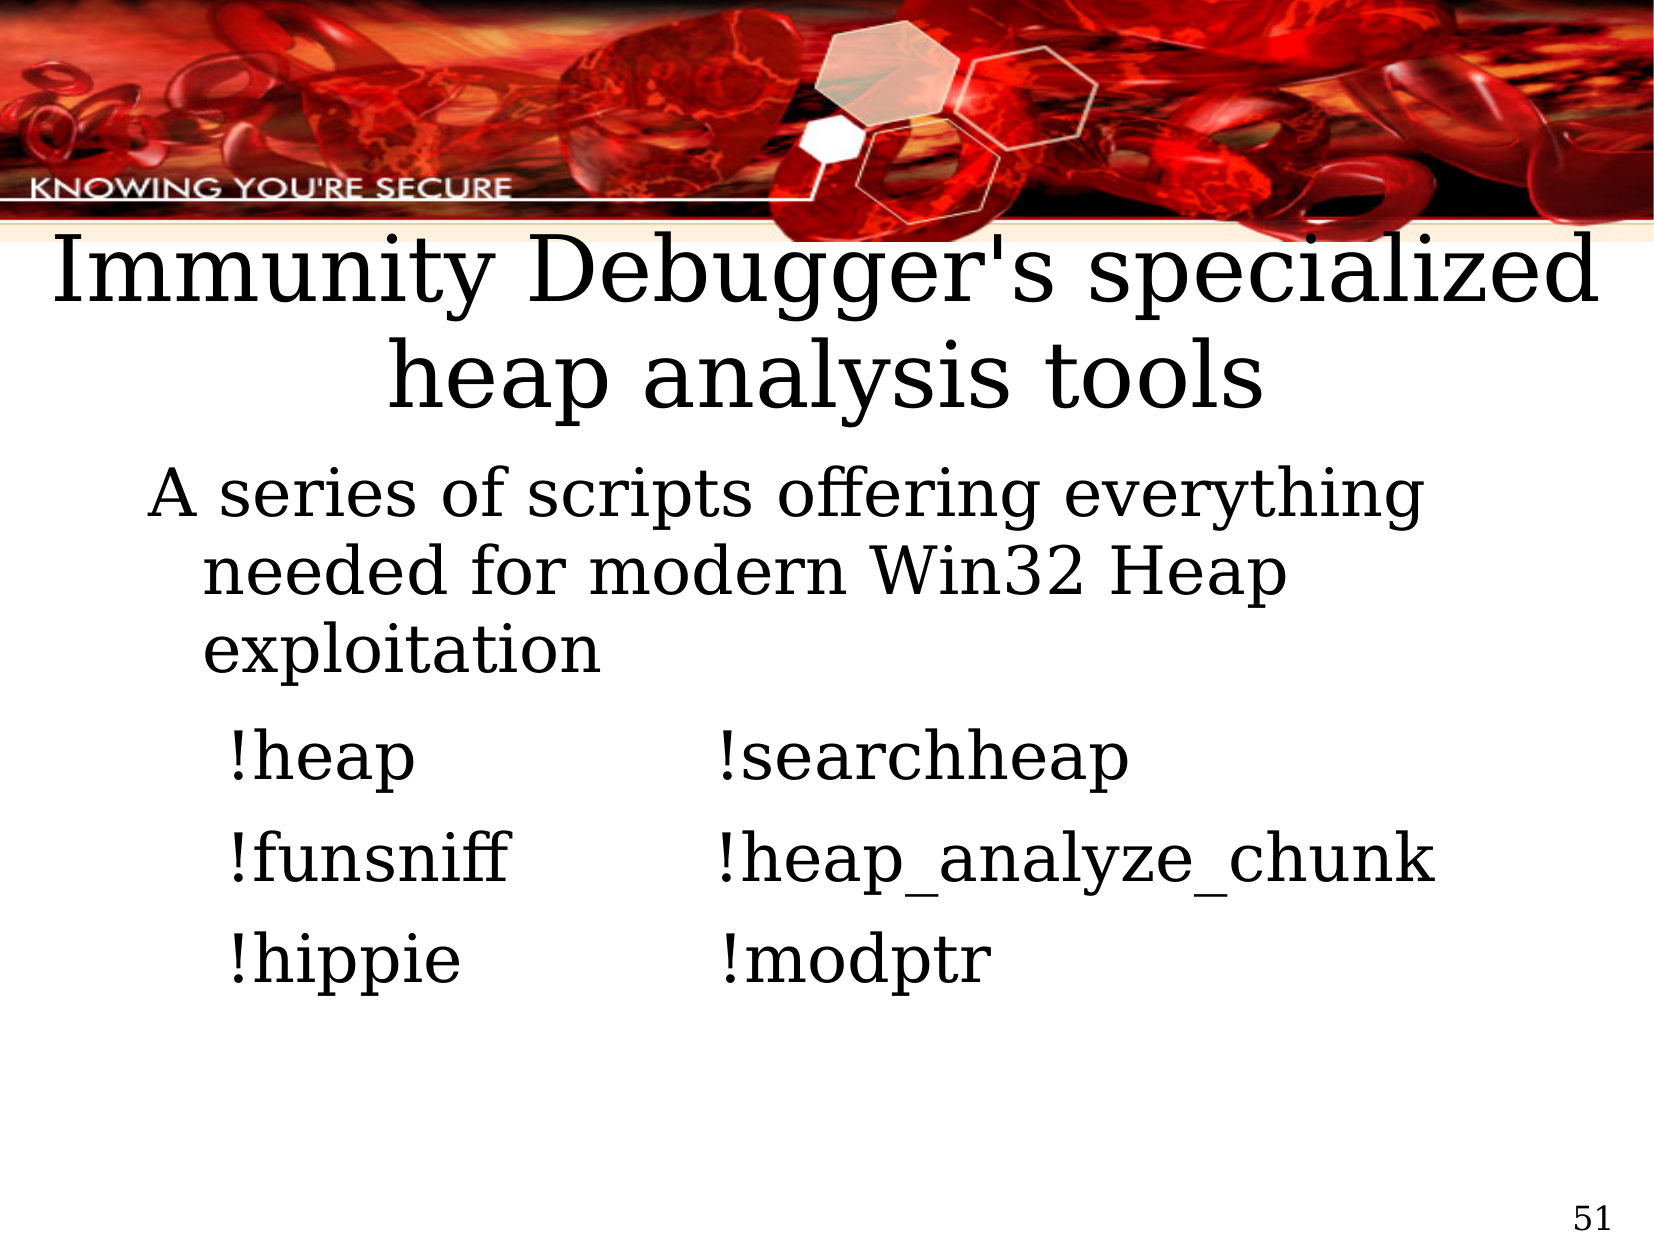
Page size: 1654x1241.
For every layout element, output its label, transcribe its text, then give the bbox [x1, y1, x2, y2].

title Immunity Debugger's specialized heap analysis tools [0, 215, 1654, 430]
picture [0, 0, 1654, 215]
list A series of scripts offering everything needed for modern Win32 Heap exploitation !heap !searchheap !funsniff !heap_analyze_chunk !hippie !modptr [131, 454, 1544, 1189]
